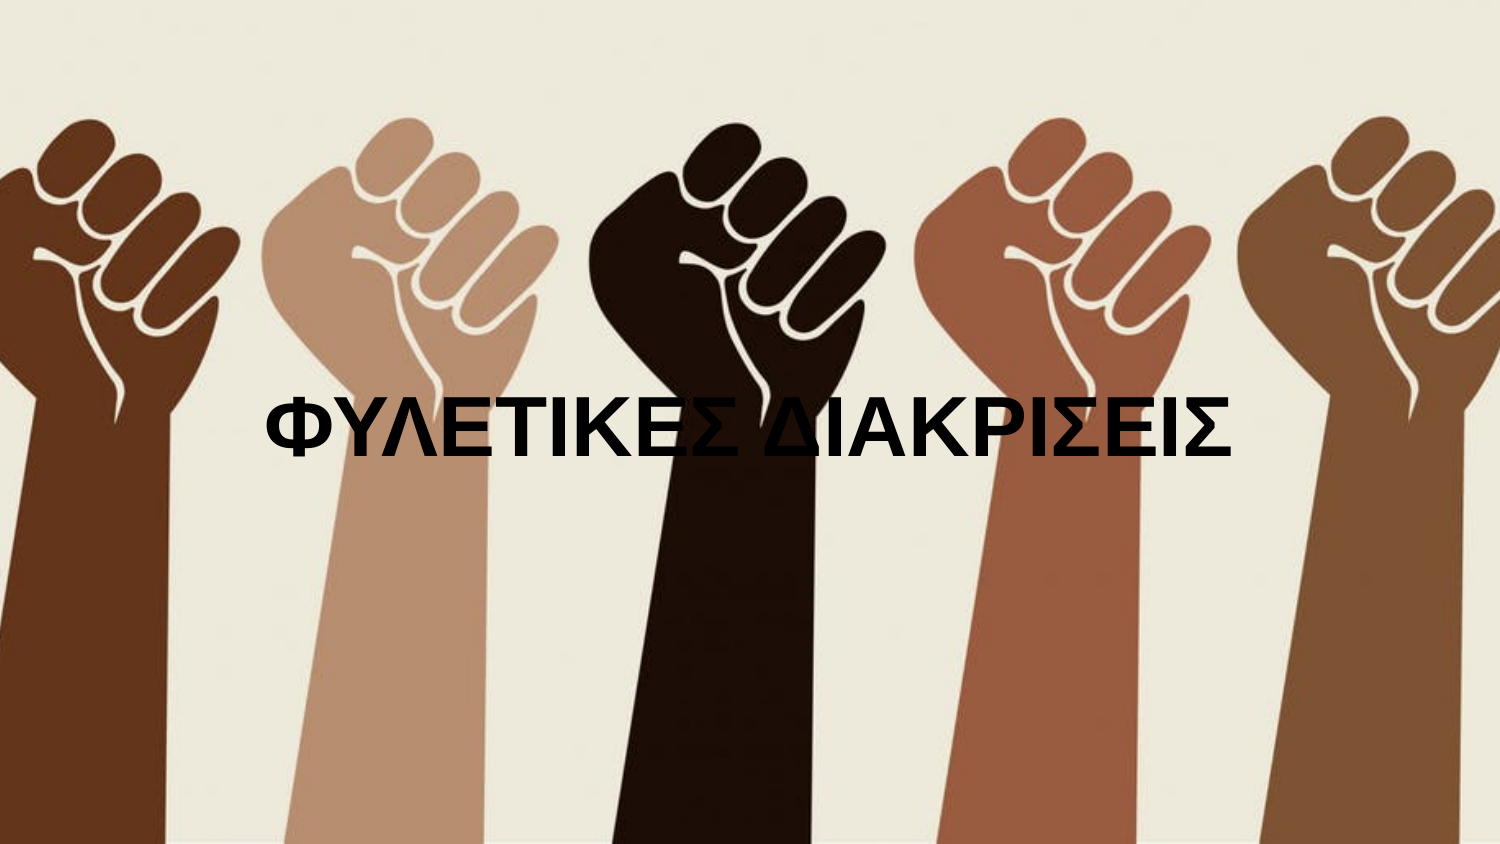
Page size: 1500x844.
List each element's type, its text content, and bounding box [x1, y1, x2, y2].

picture [0, 0, 1500, 844]
title ΦΥΛΕΤΙΚΕΣ ΔΙΑΚΡΙΣΕΙΣ [51, 352, 1449, 491]
